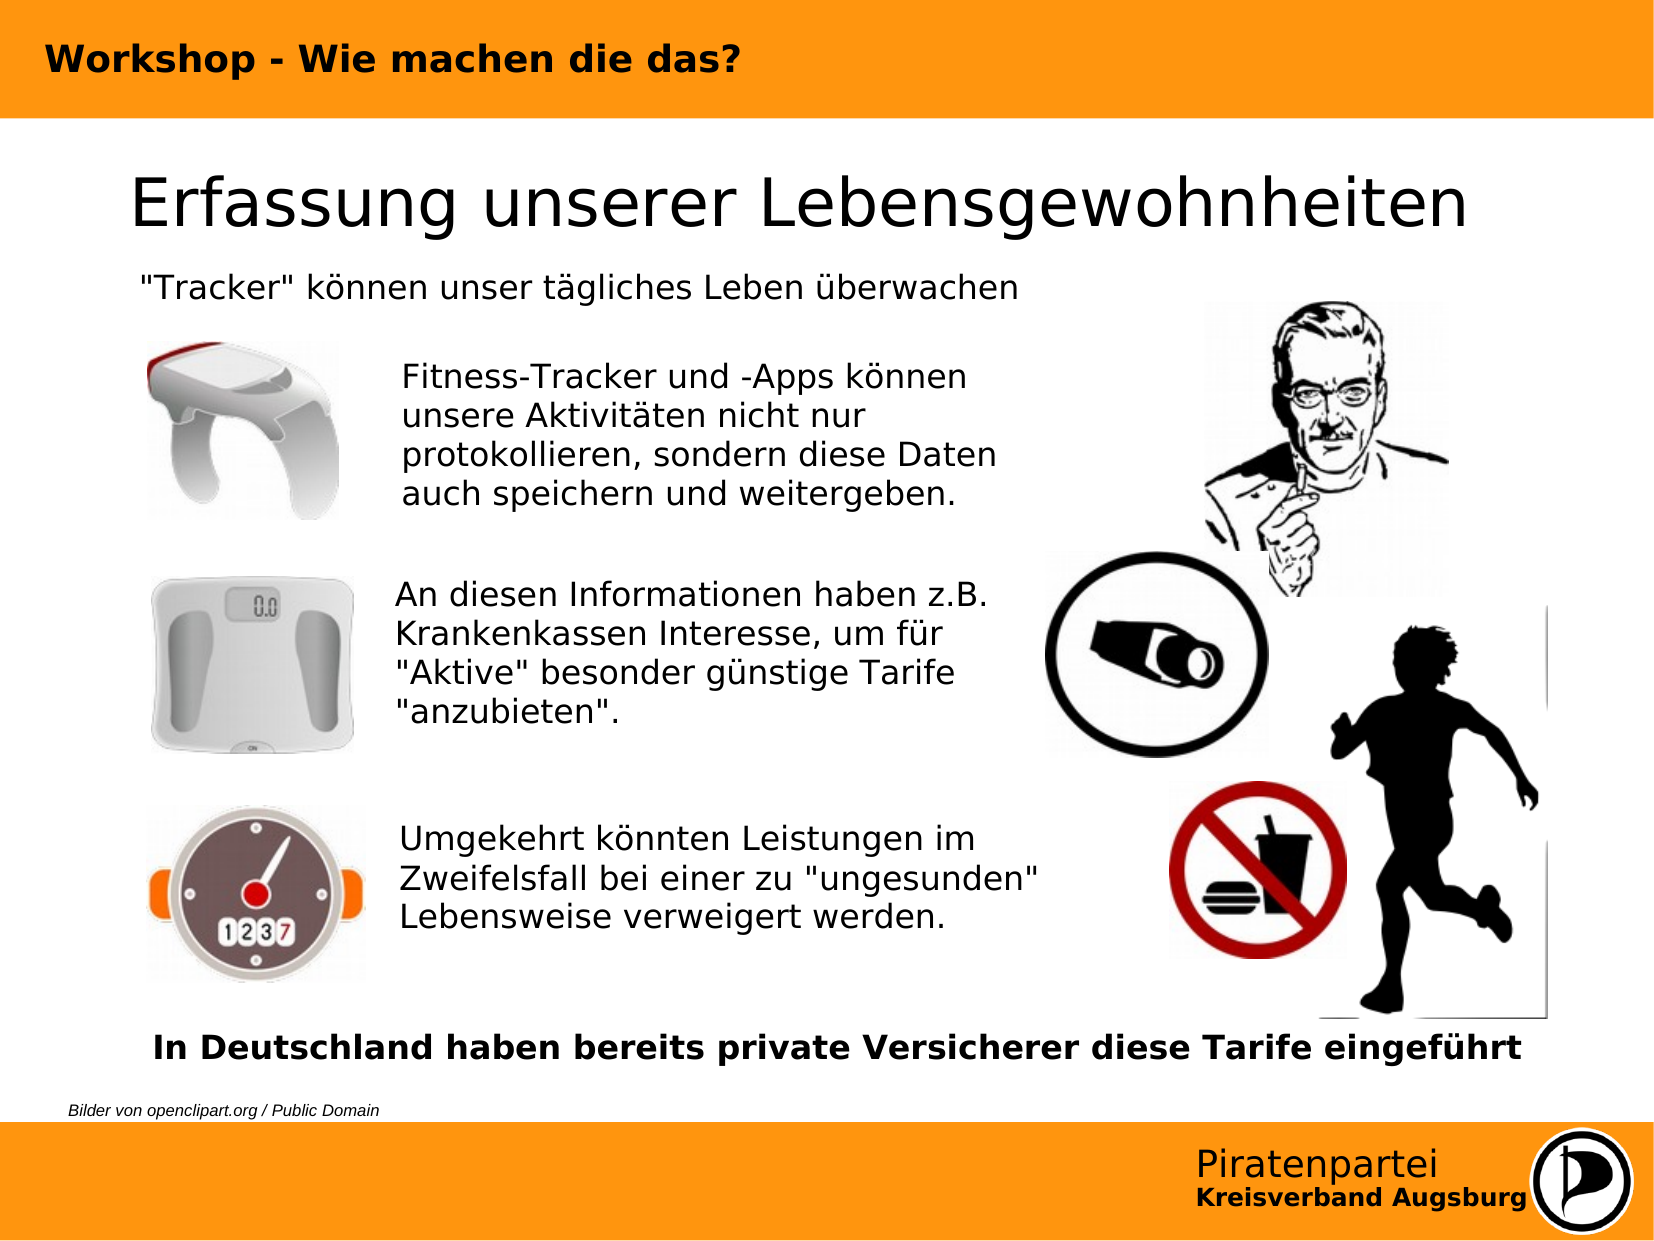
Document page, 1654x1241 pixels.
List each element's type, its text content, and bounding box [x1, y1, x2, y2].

text_box An diesen Informationen haben z.B. Krankenkassen Interesse, um für "Aktive" besonder günstige Tarife "anzubieten". [380, 567, 1040, 768]
picture [1169, 605, 1548, 1019]
text_box Bilder von openclipart.org / Public Domain [53, 1092, 395, 1127]
text_box Workshop - Wie machen die das? [29, 29, 1329, 88]
picture [147, 341, 339, 520]
picture [151, 576, 354, 754]
text_box "Tracker" können unser tägliches Leben überwachen [123, 259, 1506, 318]
picture [1529, 1127, 1634, 1235]
text_box Erfassung unserer Lebensgewohnheiten [115, 155, 1560, 248]
picture [1045, 318, 1449, 759]
picture [146, 805, 366, 983]
text_box In Deutschland haben bereits private Versicherer diese Tarife eingeführt [137, 1019, 1558, 1088]
text_box Umgekehrt könnten Leistungen im Zweifelsfall bei einer zu "ungesunden" Lebensweise verweigert werden. [384, 811, 1081, 1012]
text_box Fitness-Tracker und -Apps können unsere Aktivitäten nicht nur protokollieren, sondern diese Daten auch speichern und weitergeben. [386, 348, 1047, 550]
